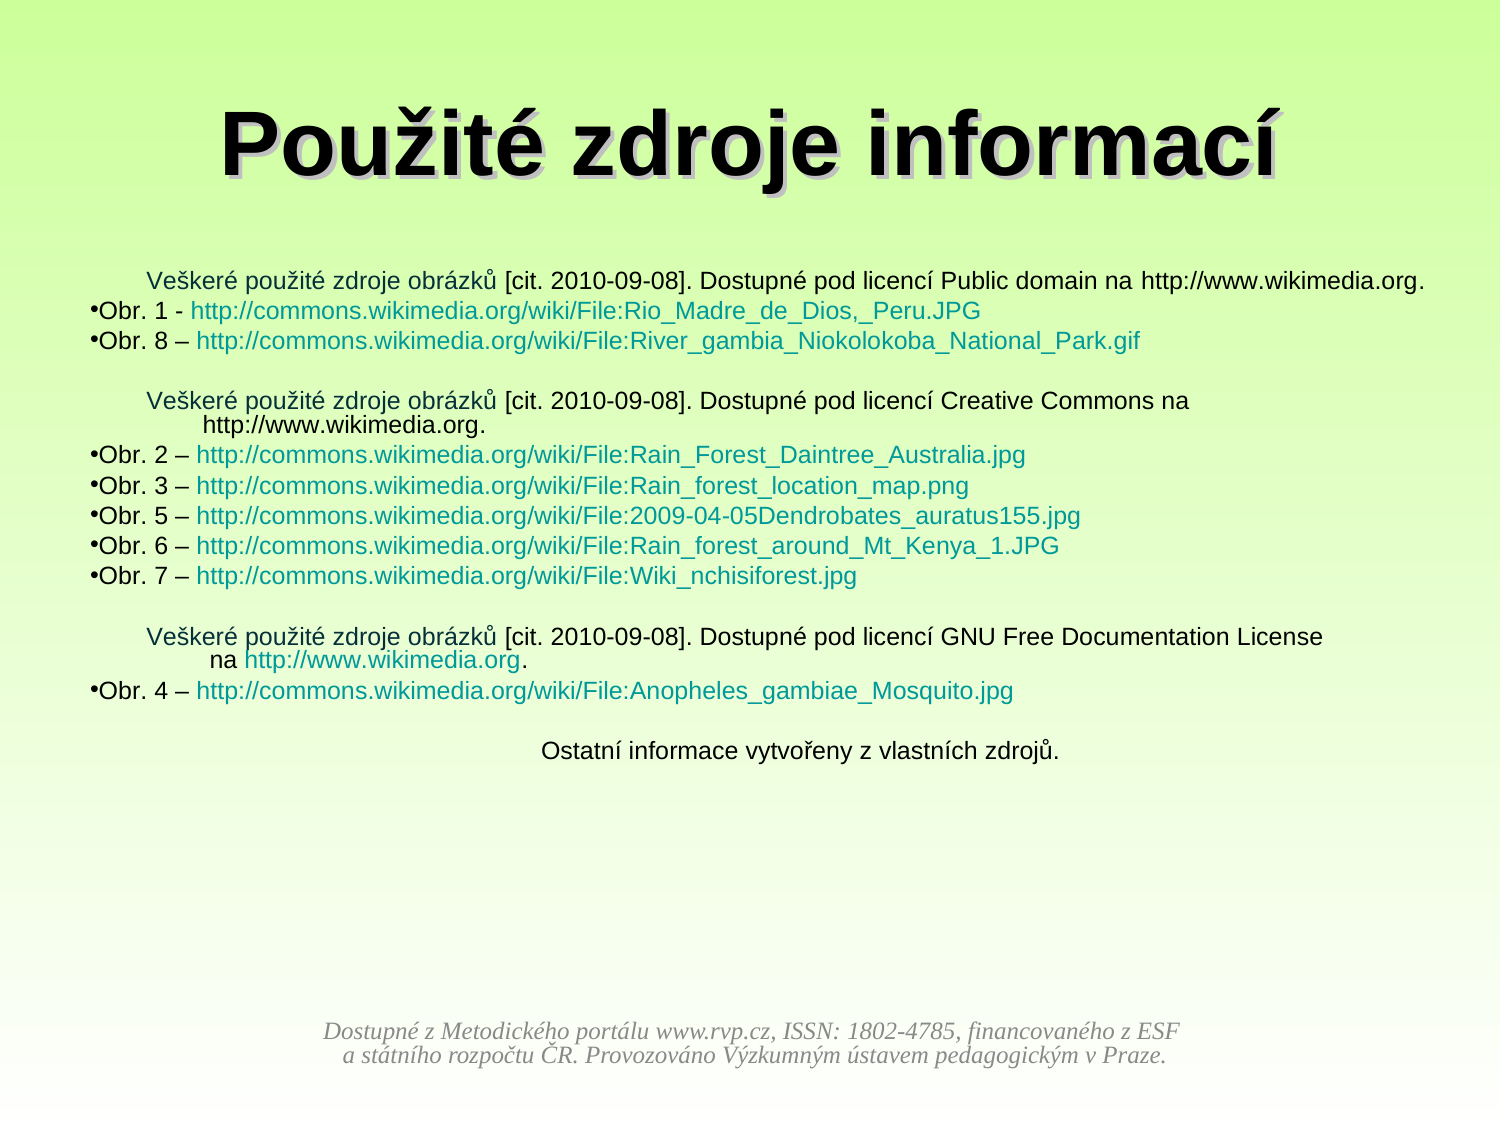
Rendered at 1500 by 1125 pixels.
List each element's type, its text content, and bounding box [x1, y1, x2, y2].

title Použité zdroje informací [75, 45, 1426, 233]
text_box Dostupné z Metodického portálu www.rvp.cz, ISSN: 1802-4785, financovaného z ESF a státního rozpočtu ČR. Provozováno Výzkumným ústavem pedagogickým v Praze. [230, 1011, 1281, 1083]
list Veškeré použité zdroje obrázků [cit. 2010-09-08]. Dostupné pod licencí Public domain na http://www.wikimedia.org. Obr. 1 - http://commons.wikimedia.org/wiki/File:Rio_Madre_de_Dios,_Peru.JPG Obr. 8 – http://commons.wikimedia.org/wiki/File:River_gambia_Niokolokoba_National_Park.gif Veškeré použité zdroje obrázků [cit. 2010-09-08]. Dostupné pod licencí Creative Commons na http://www.wikimedia.org. Obr. 2 – http://commons.wikimedia.org/wiki/File:Rain_Forest_Daintree_Australia.jpg Obr. 3 – http://commons.wikimedia.org/wiki/File:Rain_forest_location_map.png Obr. 5 – http://commons.wikimedia.org/wiki/File:2009-04-05Dendrobates_auratus155.jpg Obr. 6 – http://commons.wikimedia.org/wiki/File:Rain_forest_around_Mt_Kenya_1.JPG Obr. 7 – http://commons.wikimedia.org/wiki/File:Wiki_nchisiforest.jpg Veškeré použité zdroje obrázků [cit. 2010-09-08]. Dostupné pod licencí GNU Free Documentation License na http://www.wikimedia.org. Obr. 4 – http://commons.wikimedia.org/wiki/File:Anopheles_gambiae_Mosquito.jpg Ostatní informace vytvořeny z vlastních zdrojů. [75, 262, 1471, 764]
